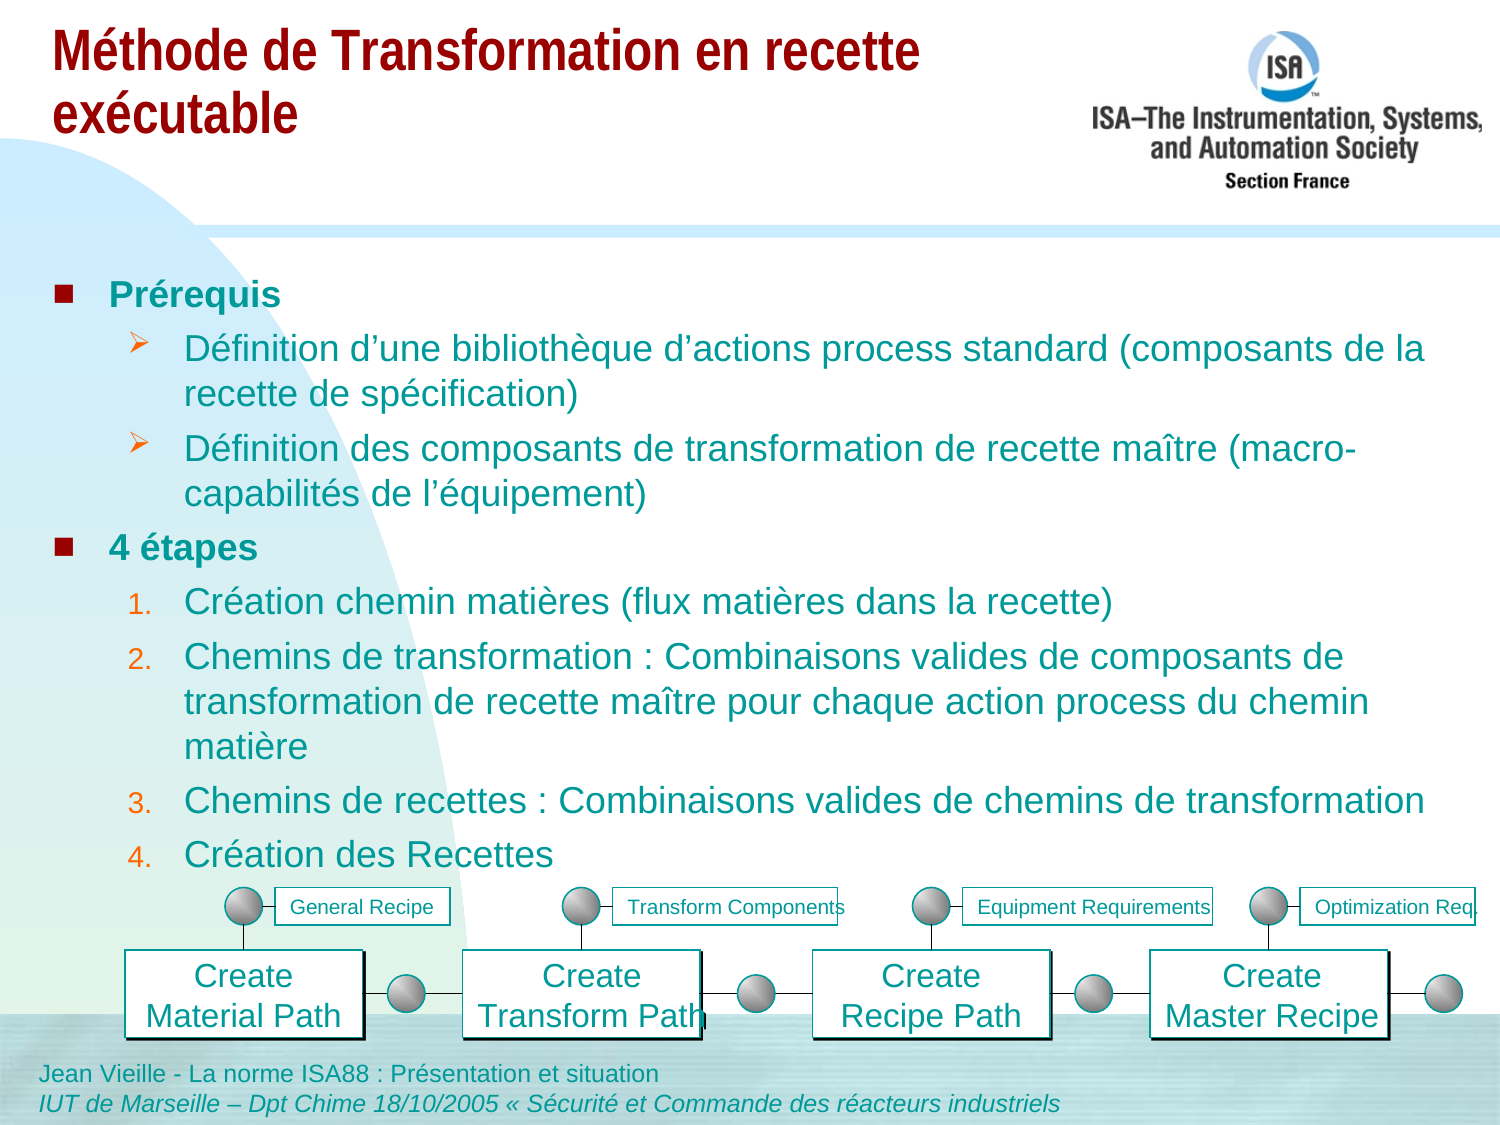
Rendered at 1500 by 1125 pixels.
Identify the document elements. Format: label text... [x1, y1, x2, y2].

text_box Create Transform Path [462, 949, 700, 1038]
text_box Transform Components [612, 887, 838, 925]
text_box [1424, 974, 1463, 1013]
text_box [1074, 974, 1113, 1013]
text_box Create Master Recipe [1149, 949, 1388, 1038]
text_box General Recipe [274, 887, 450, 925]
picture [0, 1014, 1500, 1125]
text_box Create Recipe Path [812, 949, 1051, 1038]
title Méthode de Transformation en recette exécutable [37, 12, 1088, 201]
text_box [387, 974, 426, 1013]
text_box Create Material Path [124, 949, 363, 1038]
text_box [737, 974, 775, 1013]
list Prérequis Définition d’une bibliothèque d’actions process standard (composants de la recette de spécification) Définition des composants de transformation de recette maître (macro-capabilités de l’équipement) 4 étapes Création chemin matières (flux matières dans la recette) Chemins de transformation : Combinaisons valides de composants de transformation de recette maître pour chaque action process du chemin matière Chemins de recettes : Combinaisons valides de chemins de transformation Création des Recettes [37, 262, 1500, 1000]
text_box Optimization Req. [1299, 887, 1476, 925]
text_box [912, 887, 950, 925]
picture [1092, 31, 1483, 194]
text_box Equipment Requirements [962, 887, 1213, 925]
text_box [224, 887, 263, 925]
text_box [1249, 887, 1288, 925]
text_box [562, 887, 600, 925]
